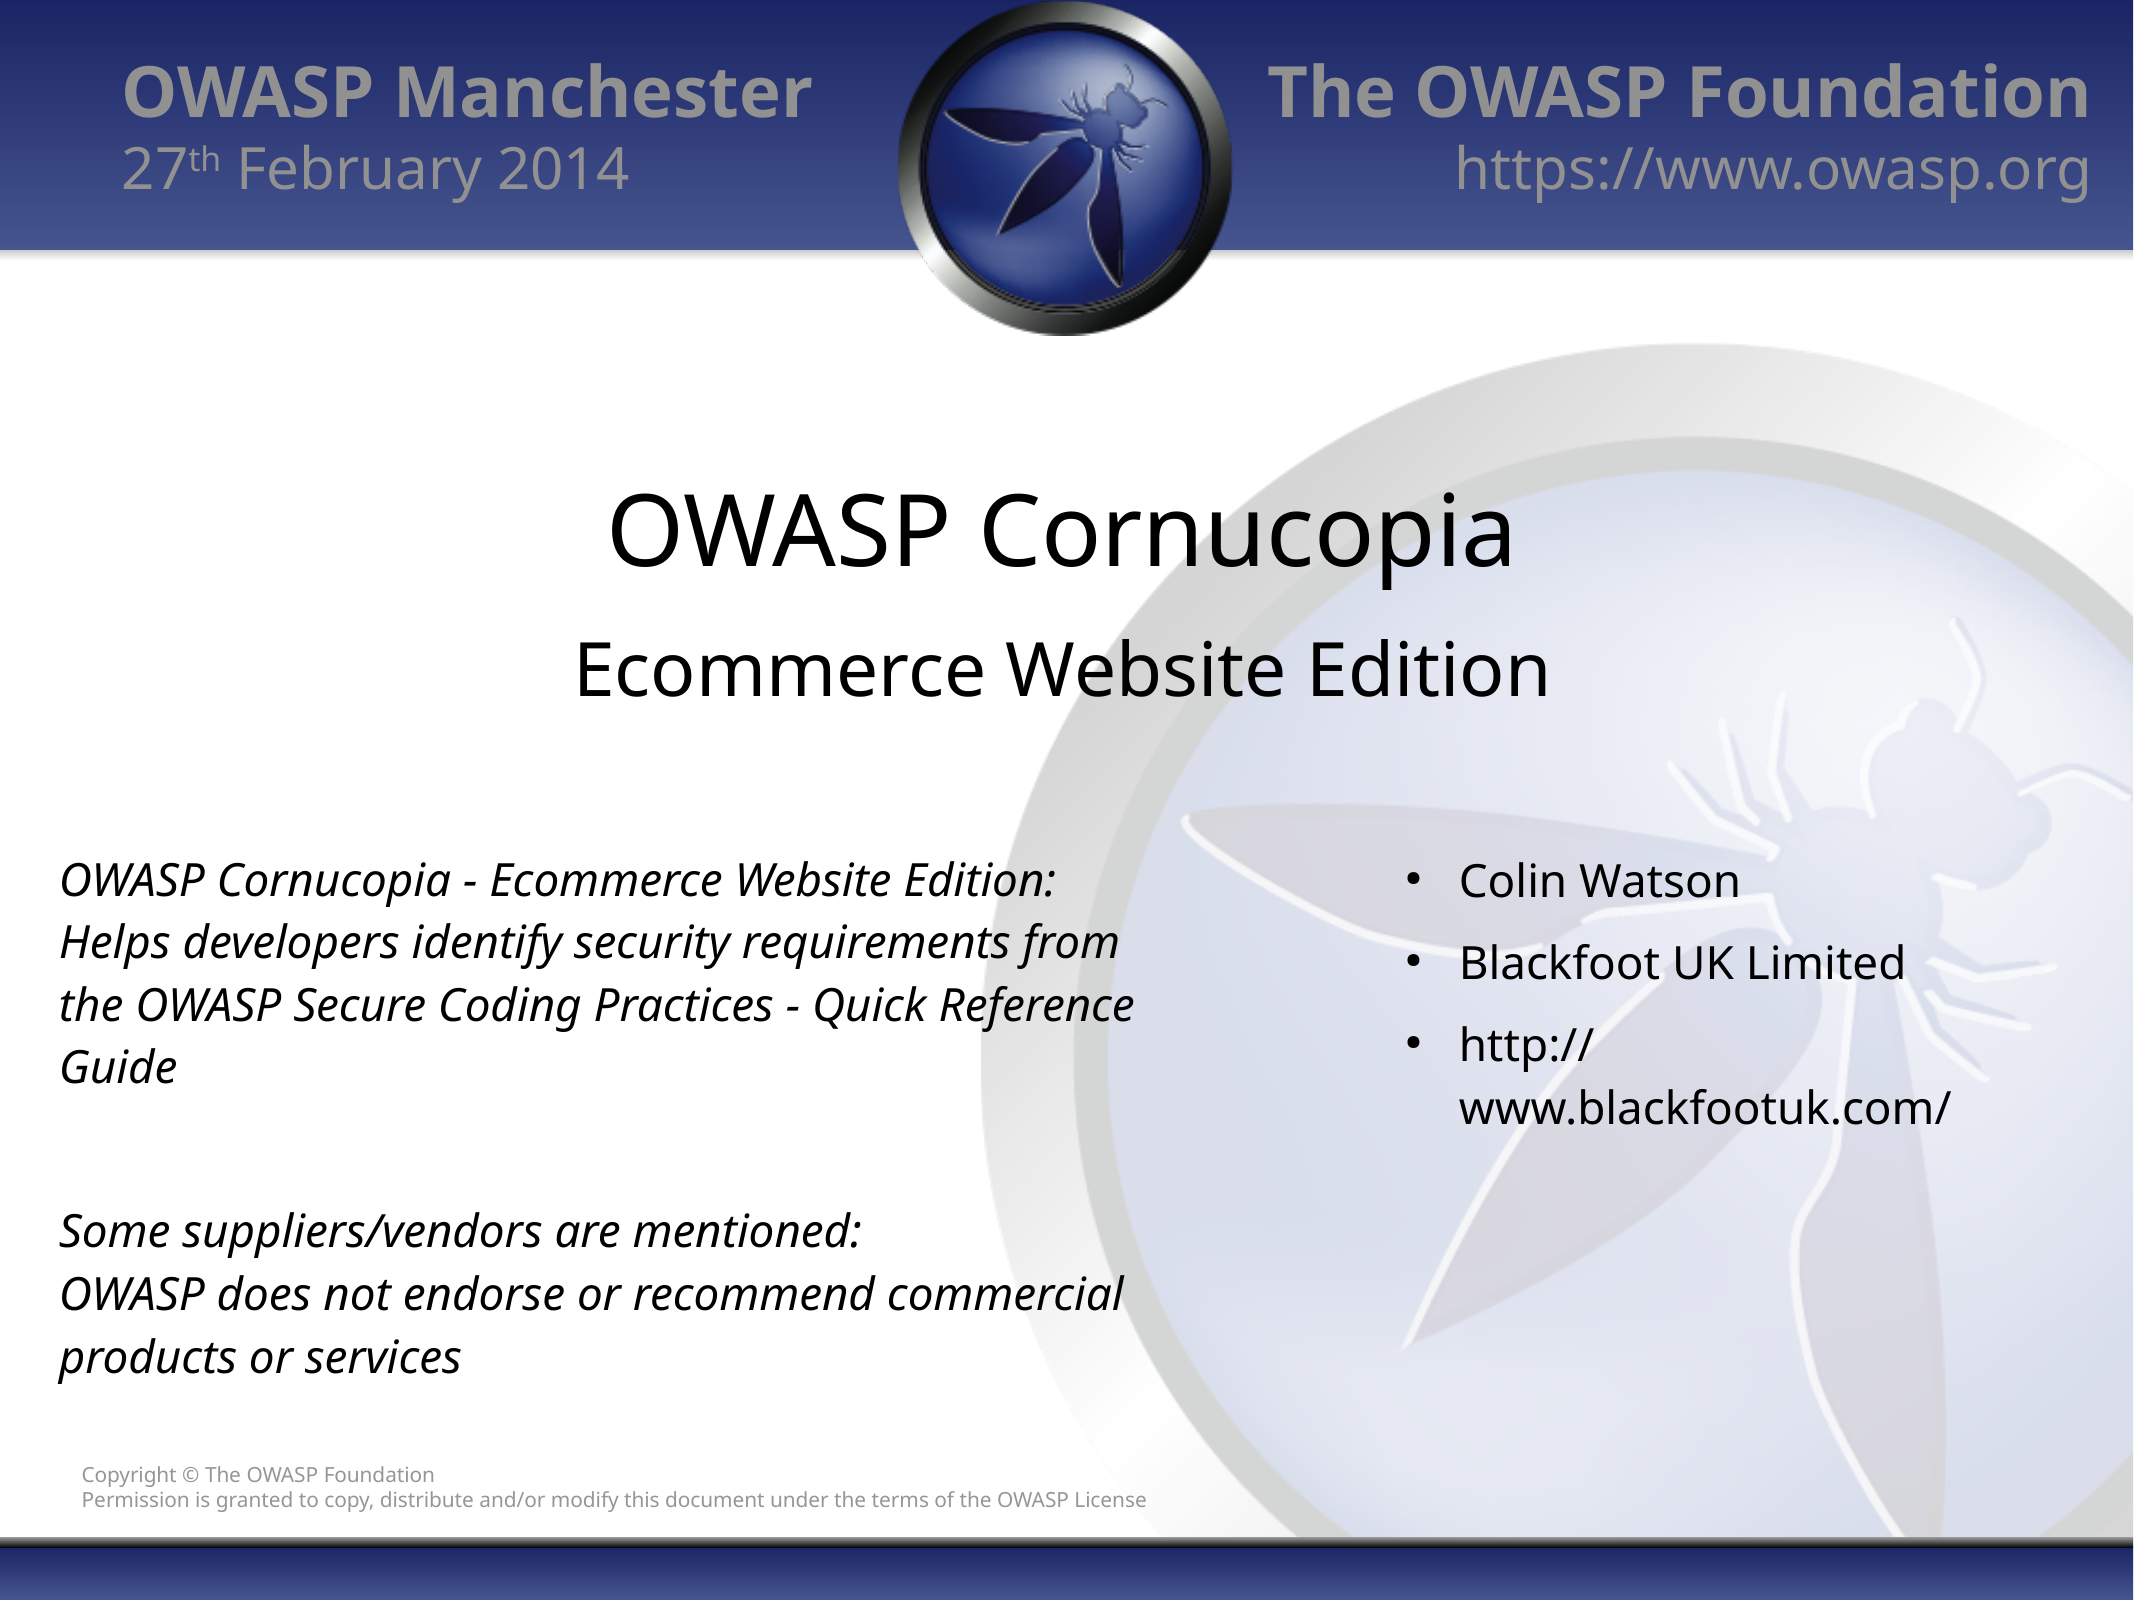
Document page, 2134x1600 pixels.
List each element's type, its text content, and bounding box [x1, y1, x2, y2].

picture [981, 339, 2134, 1600]
list OWASP Cornucopia - Ecommerce Website Edition: Helps developers identify security requirements from the OWASP Secure Coding Practices - Quick Reference Guide Some suppliers/vendors are mentioned: OWASP does not endorse or recommend commercial products or services [58, 847, 1182, 1447]
picture [898, 0, 1234, 336]
title OWASP Cornucopia Ecommerce Website Edition [58, 460, 2067, 690]
list Colin Watson Blackfoot UK Limited http://www.blackfootuk.com/ [1269, 848, 2068, 1406]
